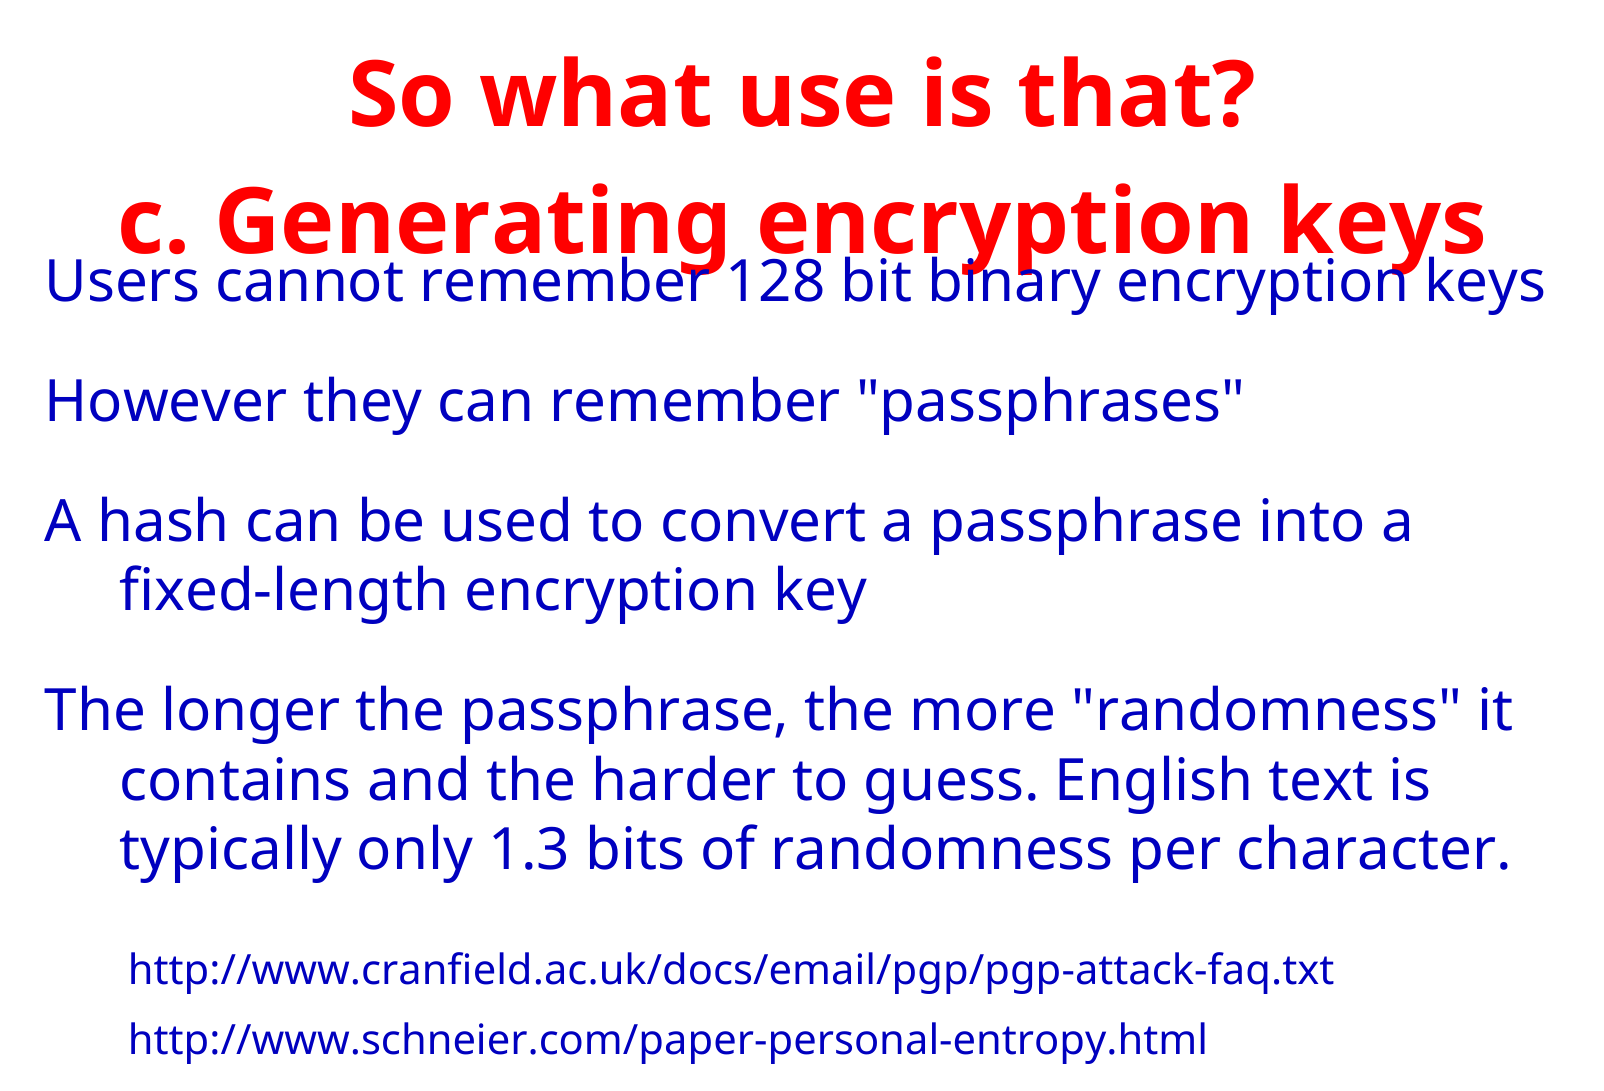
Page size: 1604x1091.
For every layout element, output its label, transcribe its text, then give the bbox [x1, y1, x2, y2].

title So what use is that? c. Generating encryption keys [95, 25, 1511, 233]
text_box http://www.cranfield.ac.uk/docs/email/pgp/pgp-attack-faq.txt http://www.schneier.com/paper-personal-entropy.html [127, 940, 1346, 1067]
list Users cannot remember 128 bit binary encryption keys However they can remember "passphrases" A hash can be used to convert a passphrase into a fixed-length encryption key The longer the passphrase, the more "randomness" it contains and the harder to guess. English text is typically only 1.3 bits of randomness per character. [44, 246, 1551, 968]
